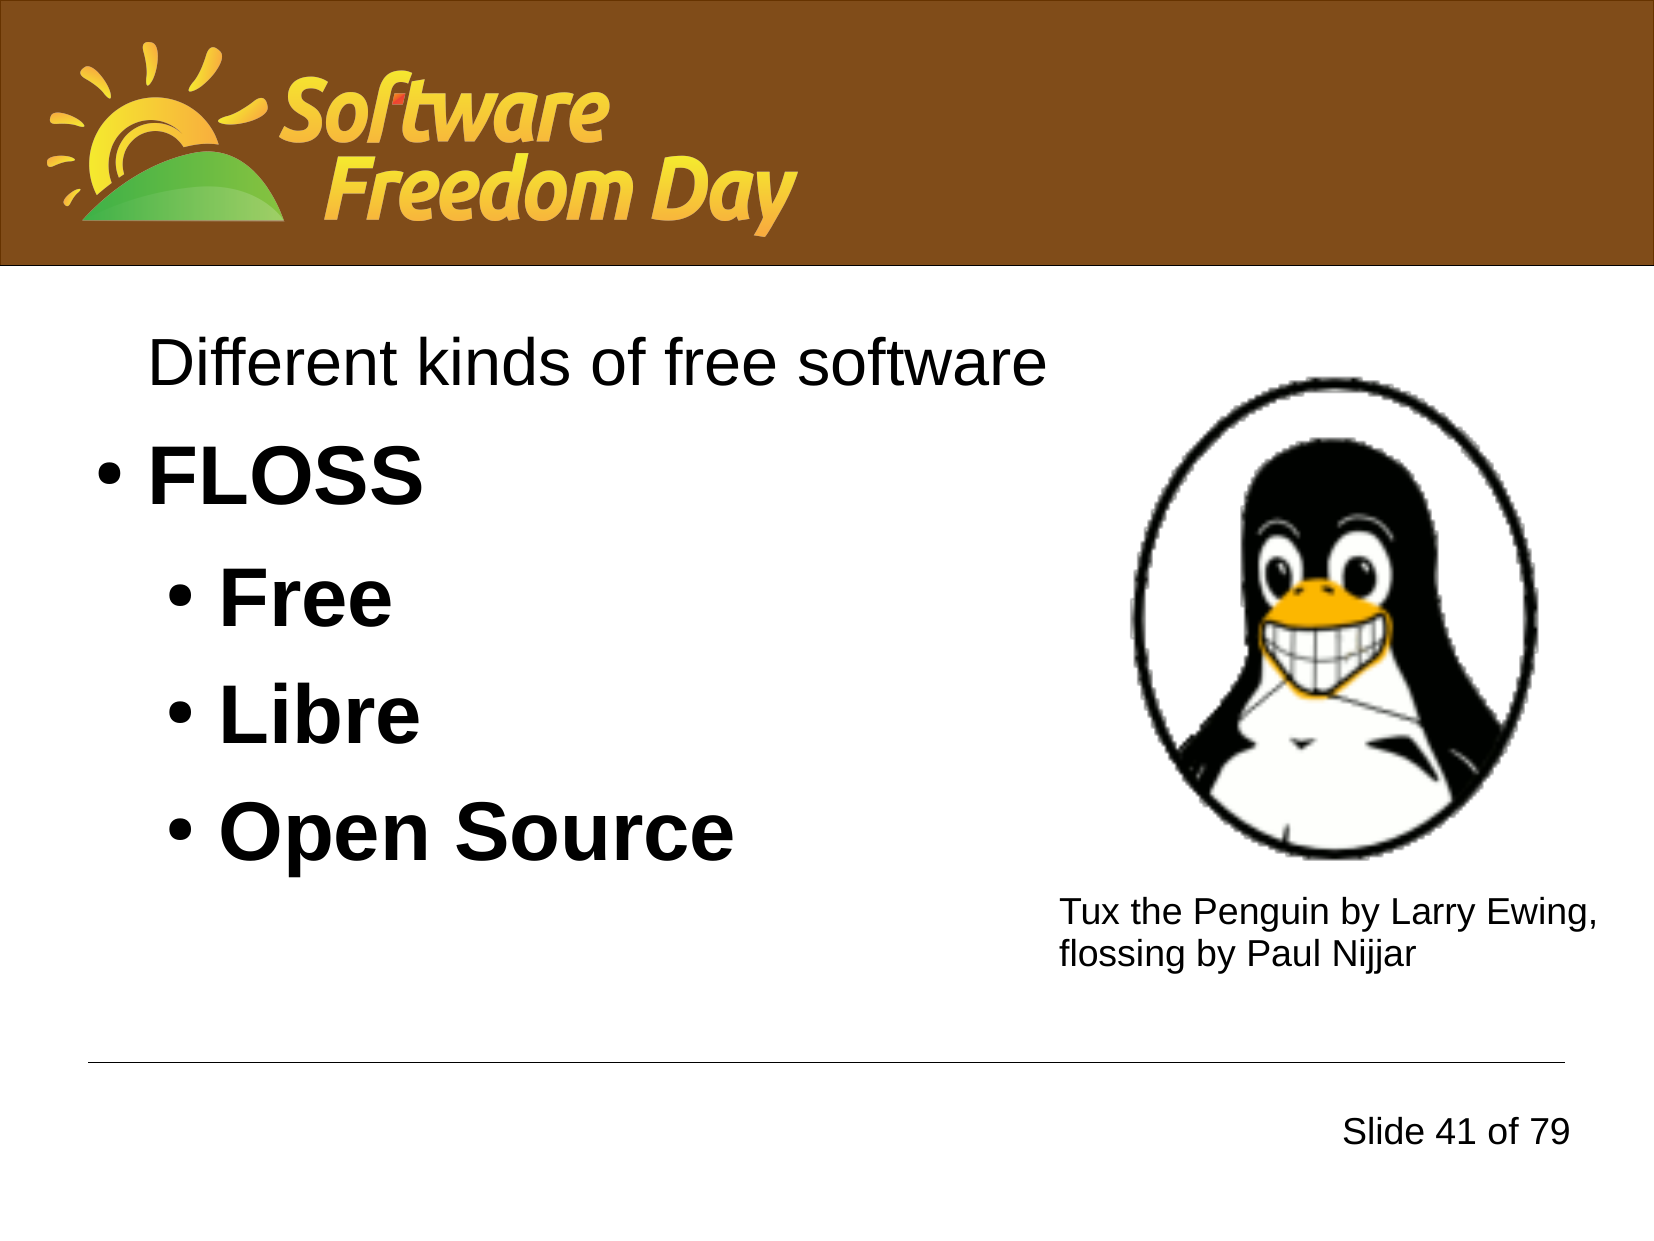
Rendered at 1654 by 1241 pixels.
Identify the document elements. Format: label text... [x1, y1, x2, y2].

text_box Tux the Penguin by Larry Ewing, flossing by Paul Nijjar [1044, 883, 1635, 1002]
picture [1122, 354, 1556, 883]
list Different kinds of free software FLOSS Free Libre Open Source [76, 324, 1063, 1045]
picture [47, 42, 798, 237]
